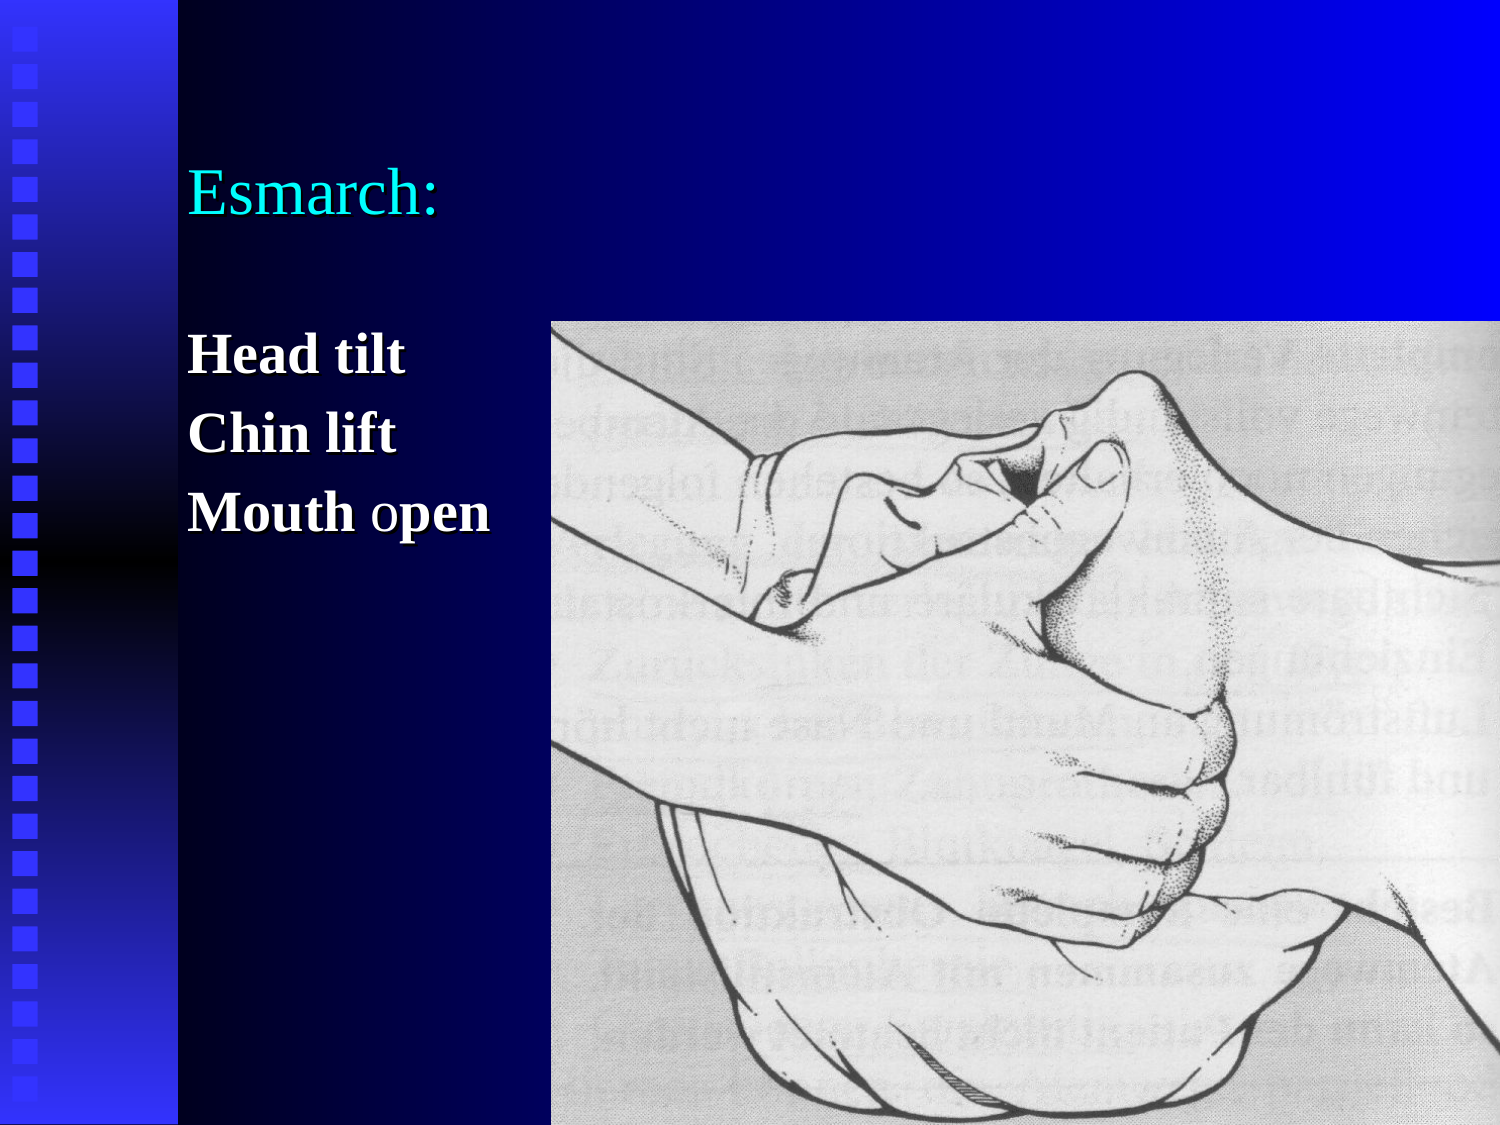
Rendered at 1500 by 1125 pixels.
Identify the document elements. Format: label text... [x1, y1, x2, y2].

picture [551, 321, 1500, 1125]
title Esmarch: [187, 99, 1463, 288]
list Head tilt Chin lift Mouth open [187, 324, 1463, 1001]
